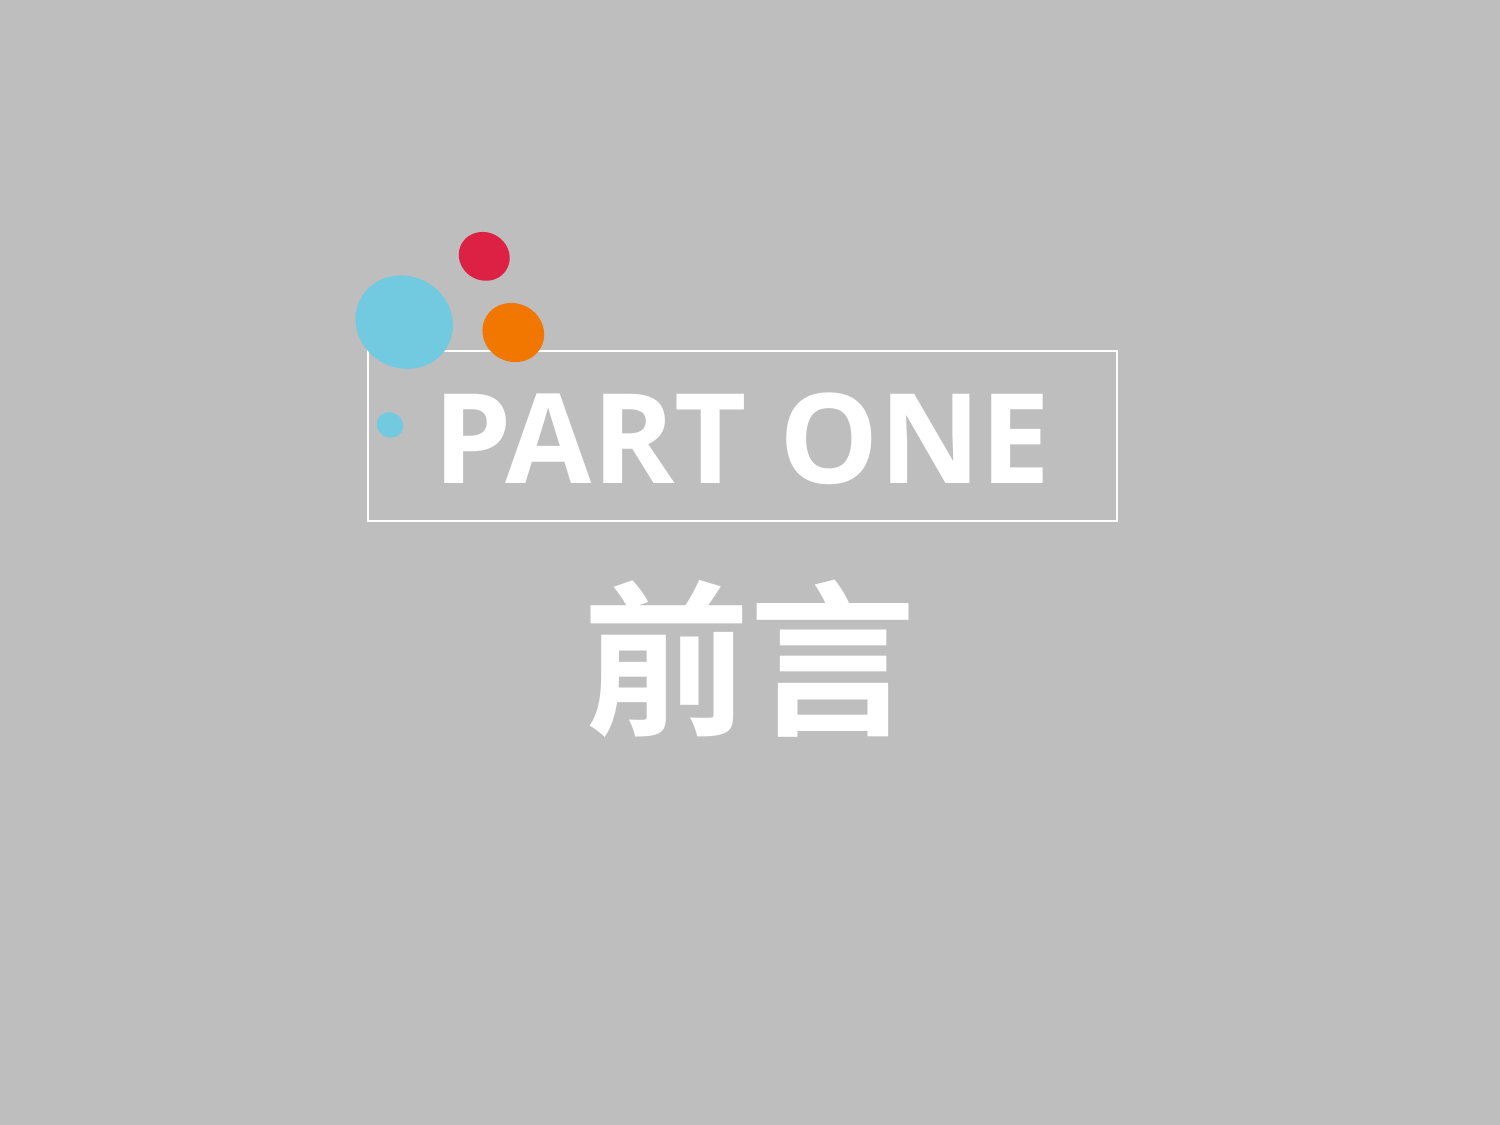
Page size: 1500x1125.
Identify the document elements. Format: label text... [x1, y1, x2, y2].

text_box [458, 231, 510, 281]
text_box [482, 302, 545, 363]
text_box [355, 275, 453, 369]
text_box PART ONE [393, 350, 1092, 518]
text_box [376, 412, 404, 438]
text_box 前言 [483, 547, 1017, 766]
